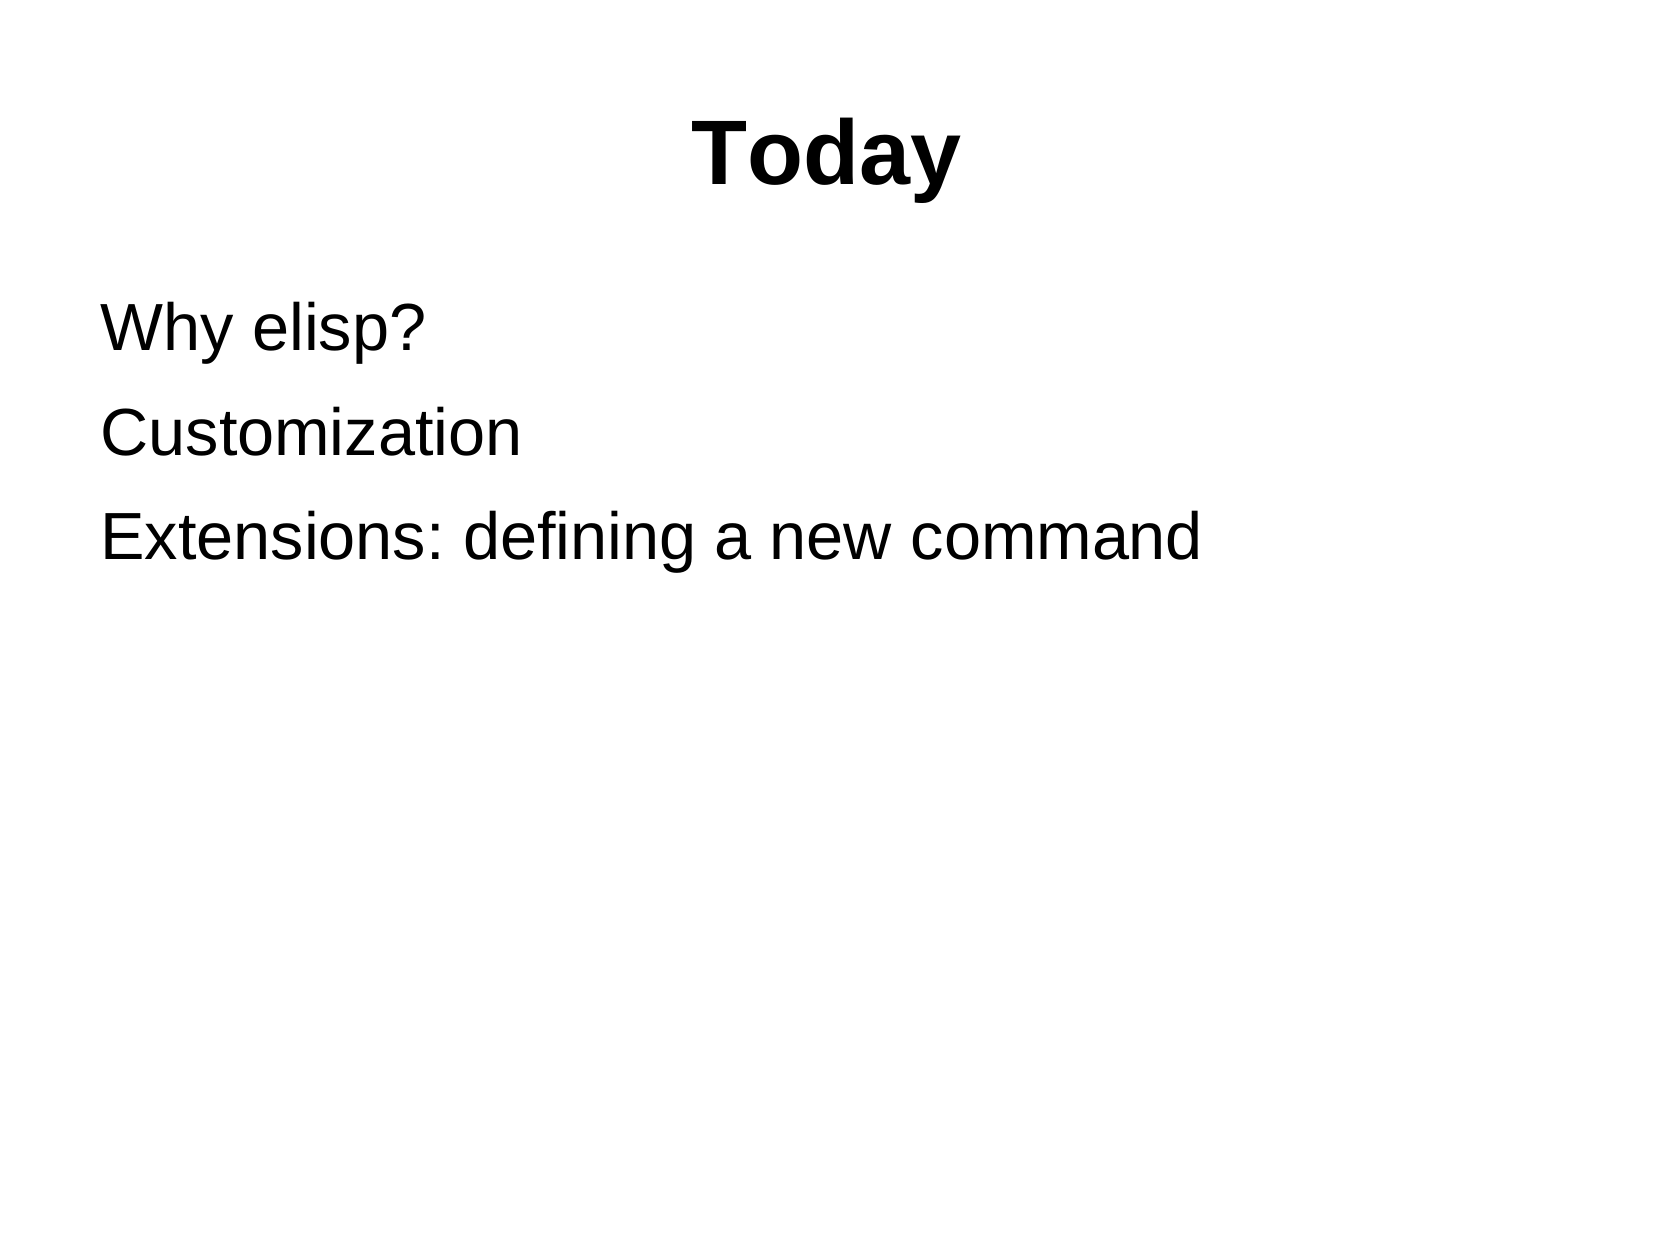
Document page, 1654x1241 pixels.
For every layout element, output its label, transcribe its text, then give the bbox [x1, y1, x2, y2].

list Why elisp? Customization Extensions: defining a new command [82, 290, 1571, 1094]
title Today [82, 56, 1571, 250]
